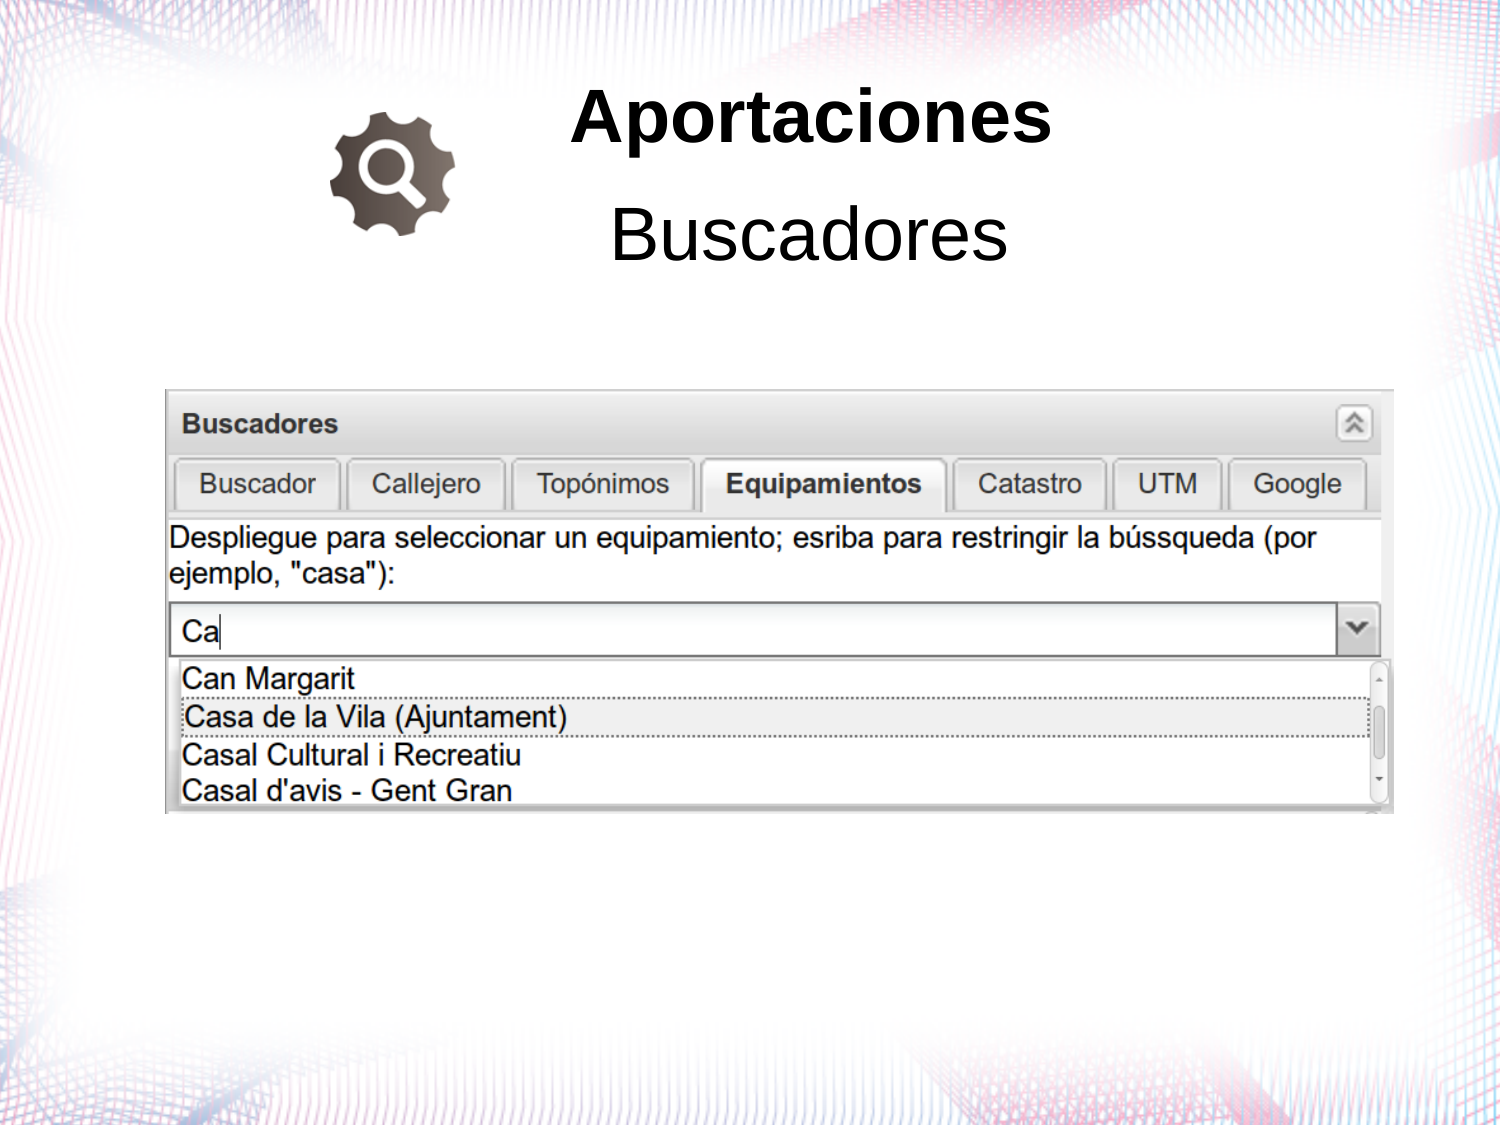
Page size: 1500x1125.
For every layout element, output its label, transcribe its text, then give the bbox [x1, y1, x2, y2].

picture [0, 0, 1500, 1125]
title Aportaciones [189, 47, 1408, 178]
title Buscadores [187, 165, 1406, 296]
